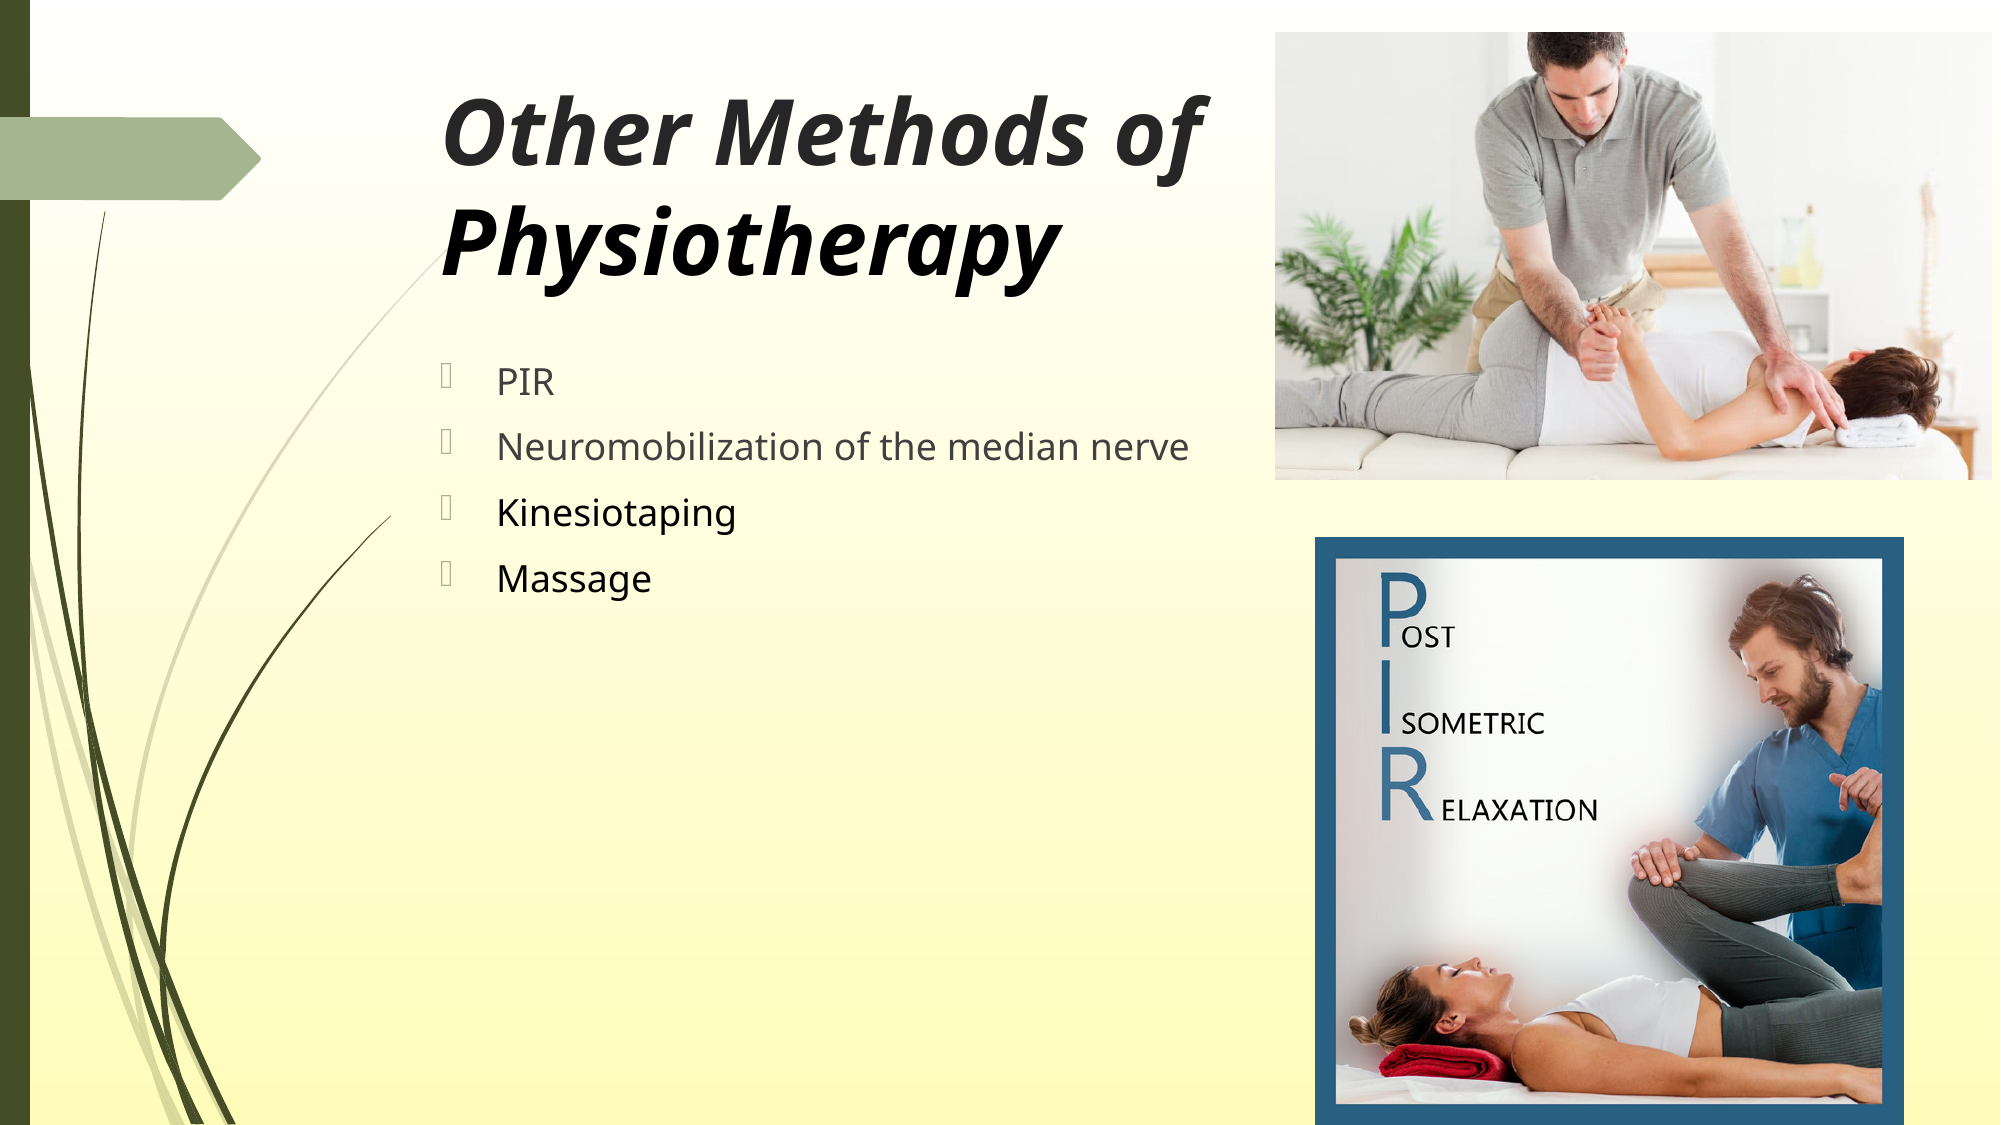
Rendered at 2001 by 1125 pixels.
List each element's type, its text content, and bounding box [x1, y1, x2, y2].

picture [1315, 537, 1904, 1125]
list PIR Neuromobilization of the median nerve Kinesiotaping Massage [424, 350, 1888, 970]
title Other Methods of Physiotherapy [425, 66, 1239, 313]
picture [1275, 32, 1992, 480]
